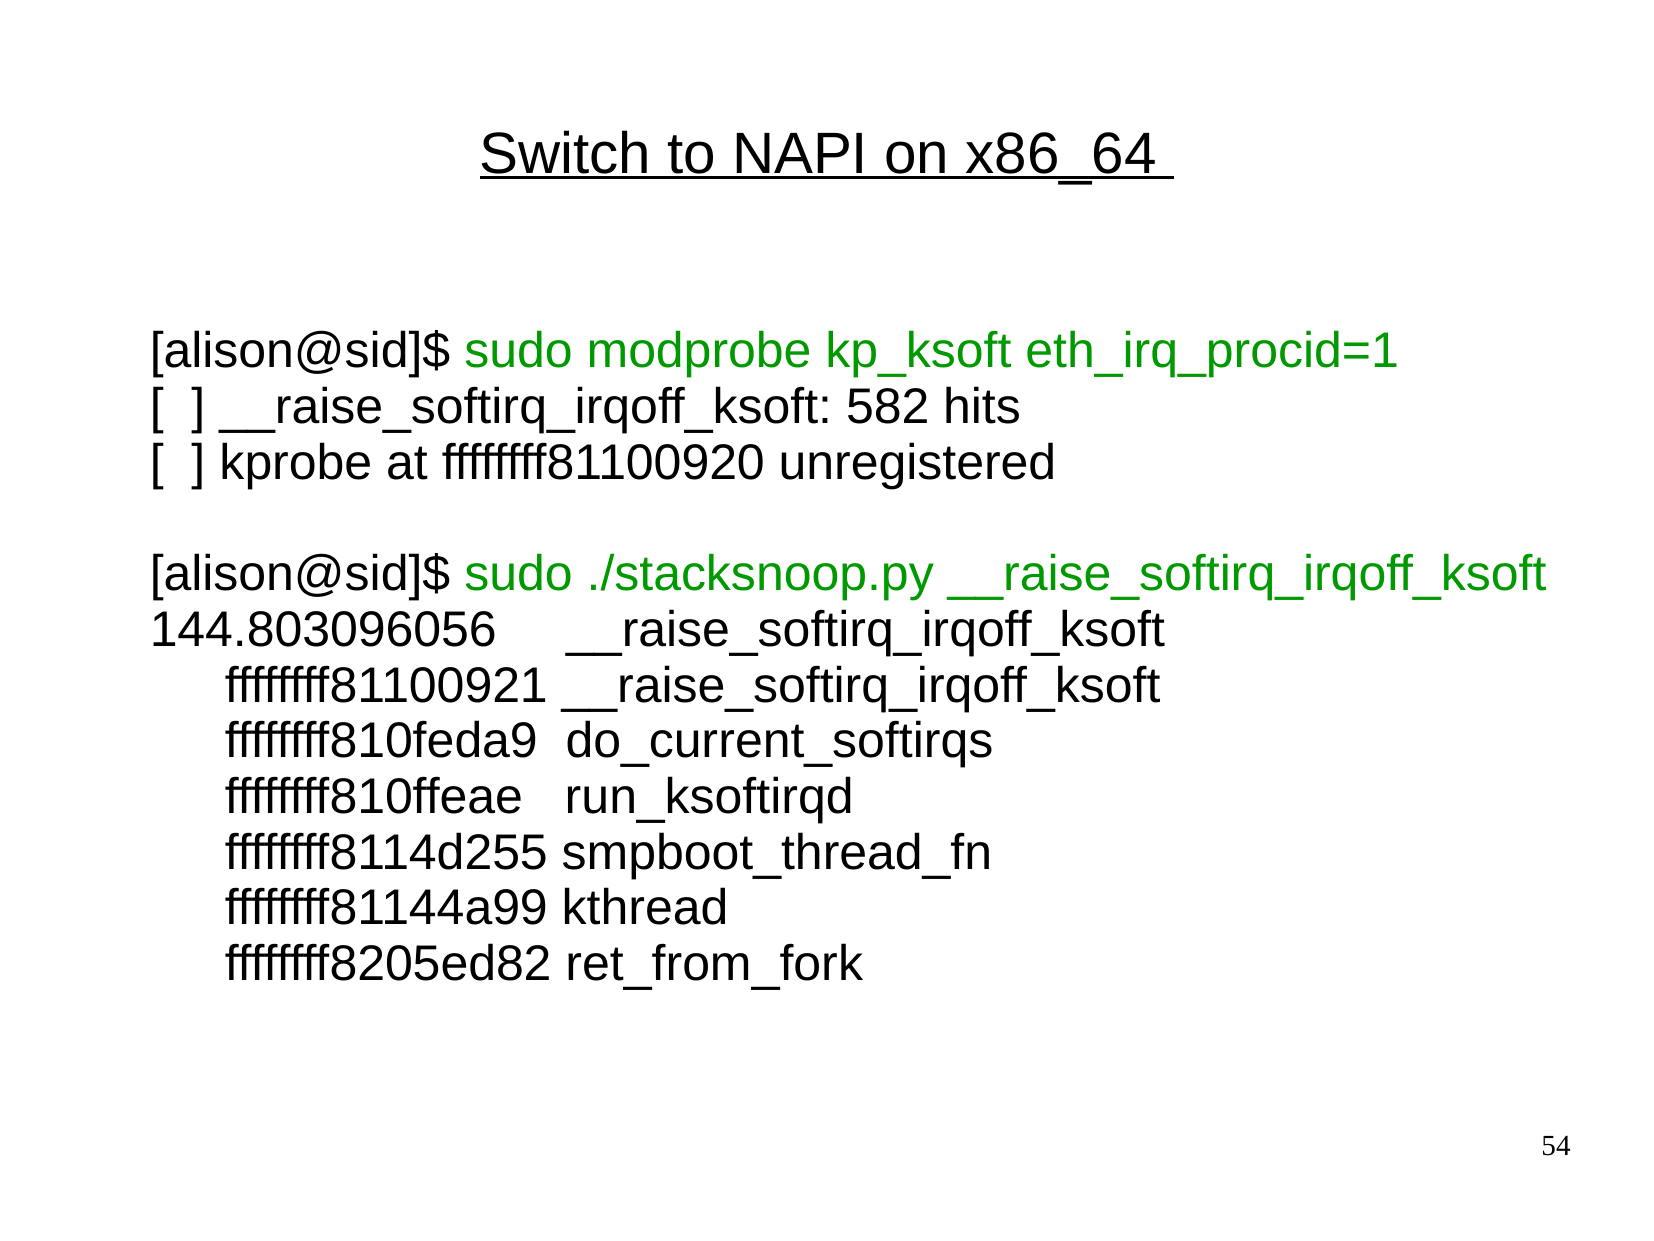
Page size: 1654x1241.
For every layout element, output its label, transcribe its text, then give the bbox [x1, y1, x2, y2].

text_box [alison@sid]$ sudo modprobe kp_ksoft eth_irq_procid=1 [ ] __raise_softirq_irqoff_ksoft: 582 hits [ ] kprobe at ffffffff81100920 unregistered [alison@sid]$ sudo ./stacksnoop.py __raise_softirq_irqoff_ksoft 144.803096056 __raise_softirq_irqoff_ksoft ffffffff81100921 __raise_softirq_irqoff_ksoft ffffffff810feda9 do_current_softirqs ffffffff810ffeae run_ksoftirqd ffffffff8114d255 smpboot_thread_fn ffffffff81144a99 kthread ffffffff8205ed82 ret_from_fork [135, 315, 1576, 1055]
title Switch to NAPI on x86_64 [82, 49, 1571, 257]
